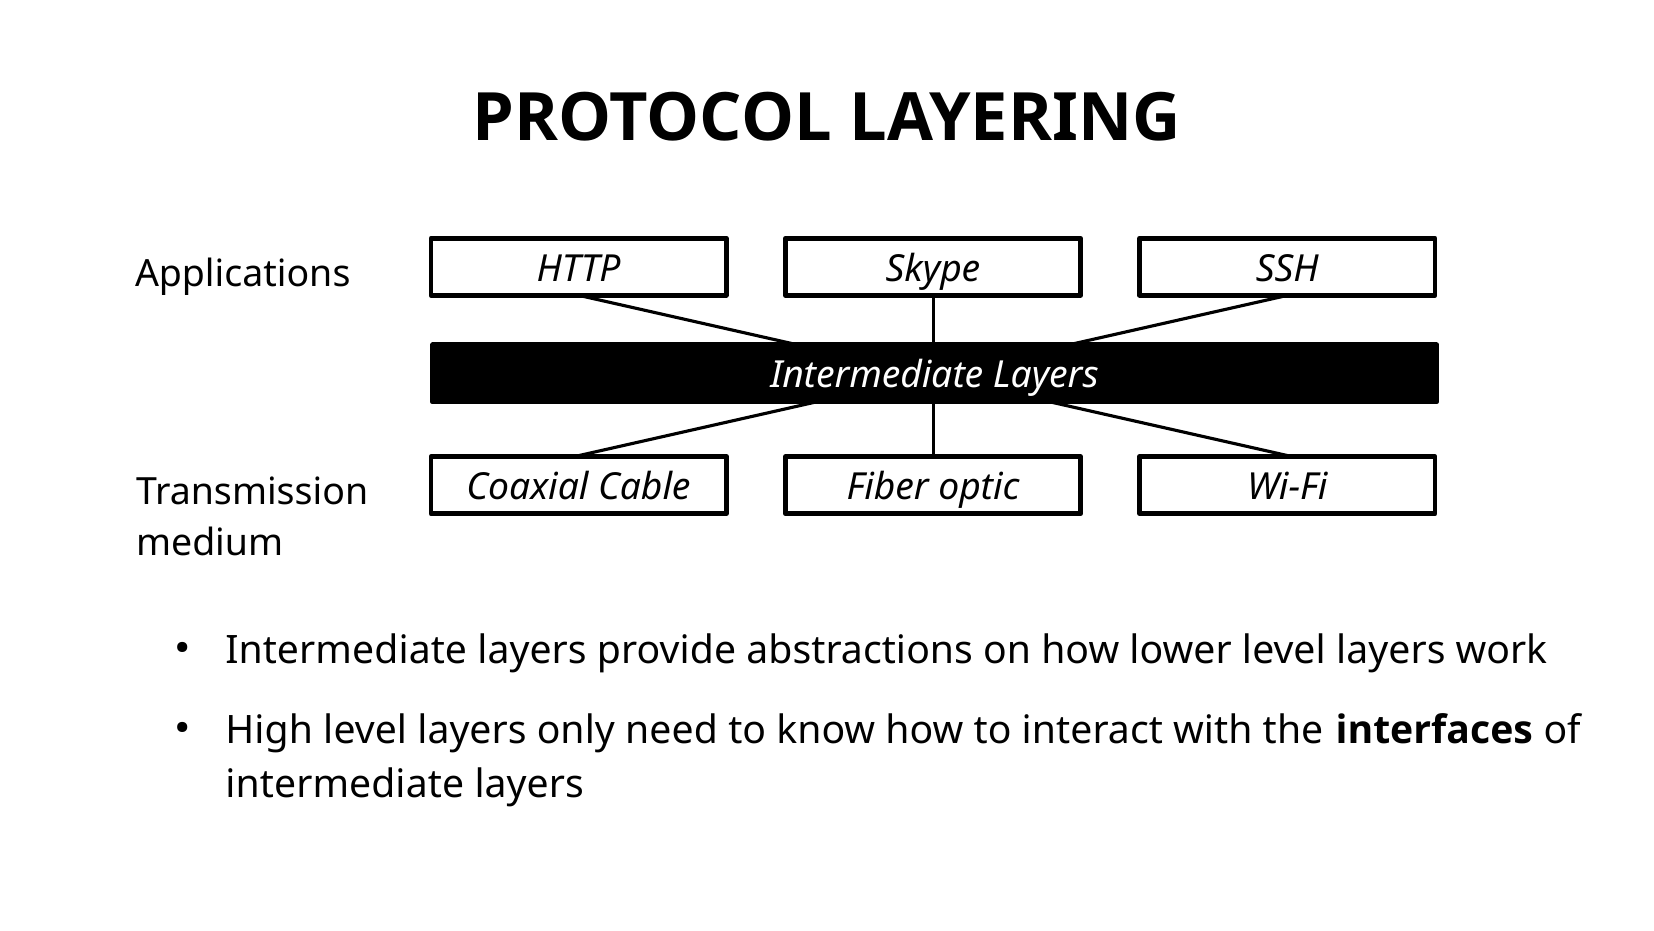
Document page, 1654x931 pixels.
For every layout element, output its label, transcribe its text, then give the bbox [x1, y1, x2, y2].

text_box Transmission medium [121, 457, 429, 564]
text_box HTTP [430, 238, 727, 296]
text_box Coaxial Cable [430, 456, 727, 514]
title PROTOCOL LAYERING [82, 36, 1571, 193]
text_box Wi-Fi [1139, 456, 1435, 514]
text_box SSH [1139, 238, 1435, 296]
list Intermediate layers provide abstractions on how lower level layers work High level layers only need to know how to interact with the interfaces of intermediate layers [158, 621, 1600, 851]
text_box Skype [785, 238, 1081, 296]
text_box Intermediate Layers [432, 344, 1437, 402]
text_box Applications [120, 238, 381, 300]
text_box Fiber optic [785, 456, 1081, 514]
